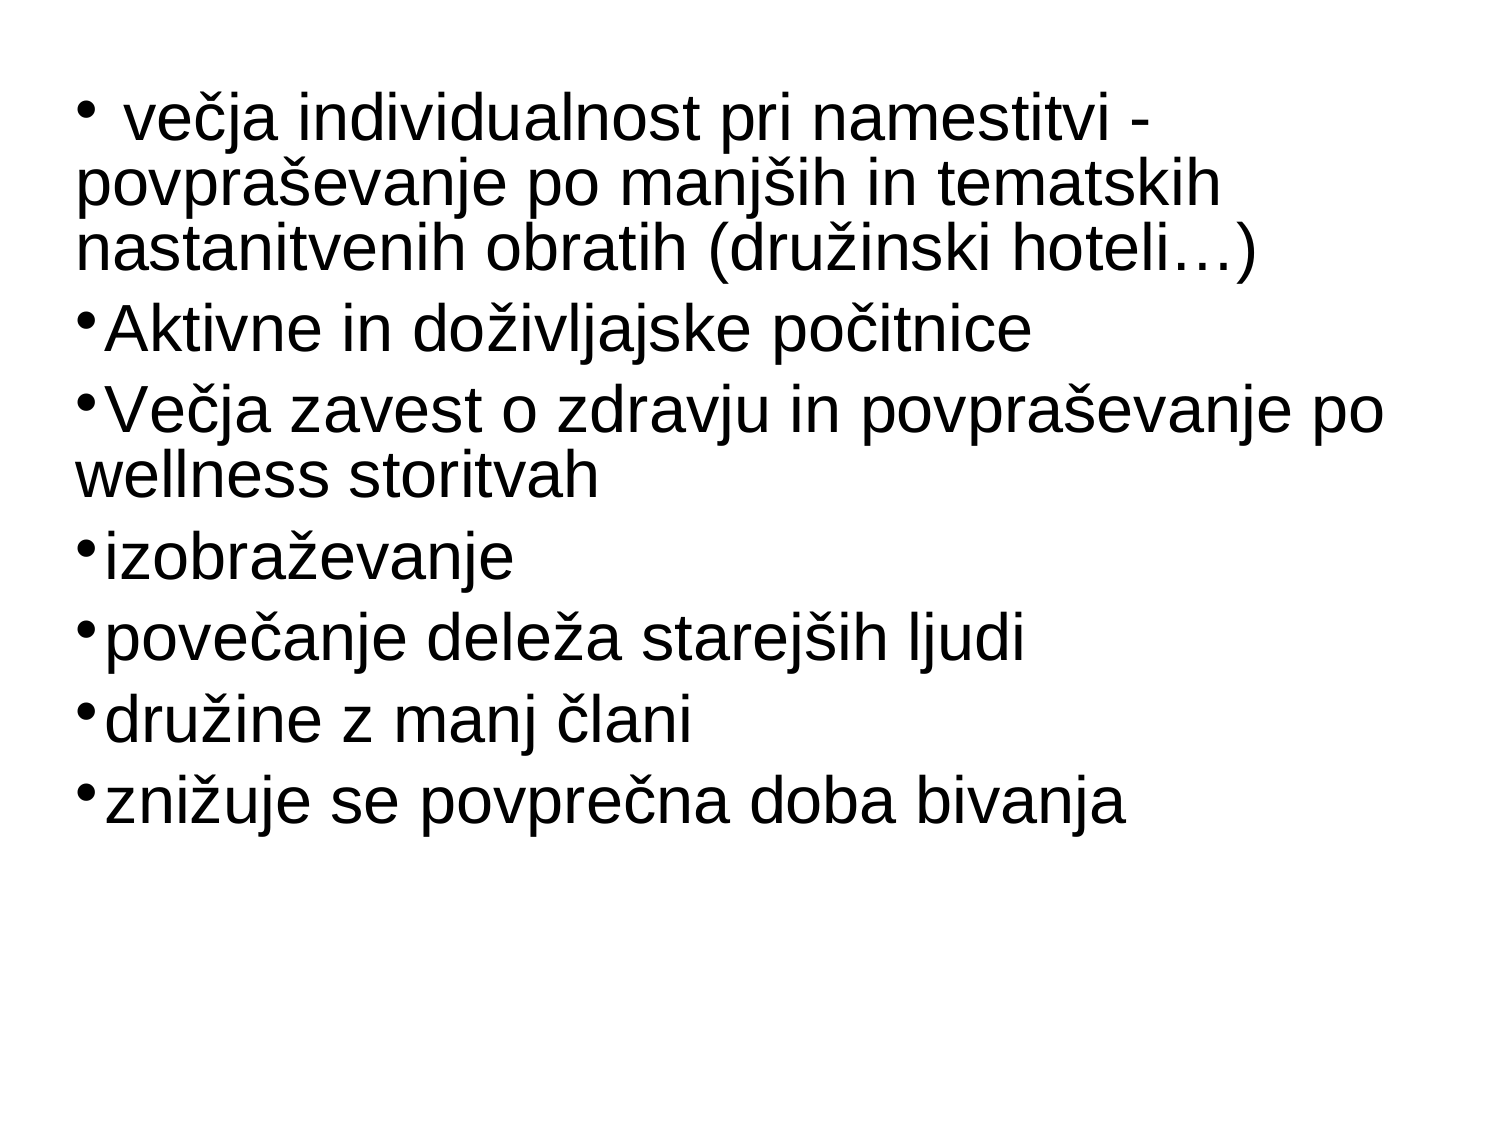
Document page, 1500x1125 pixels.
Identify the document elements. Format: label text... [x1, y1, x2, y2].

list večja individualnost pri namestitvi - povpraševanje po manjših in tematskih nastanitvenih obratih (družinski hoteli…)‏ Aktivne in doživljajske počitnice Večja zavest o zdravju in povpraševanje po wellness storitvah izobraževanje povečanje deleža starejših ljudi družine z manj člani znižuje se povprečna doba bivanja [74, 88, 1425, 996]
